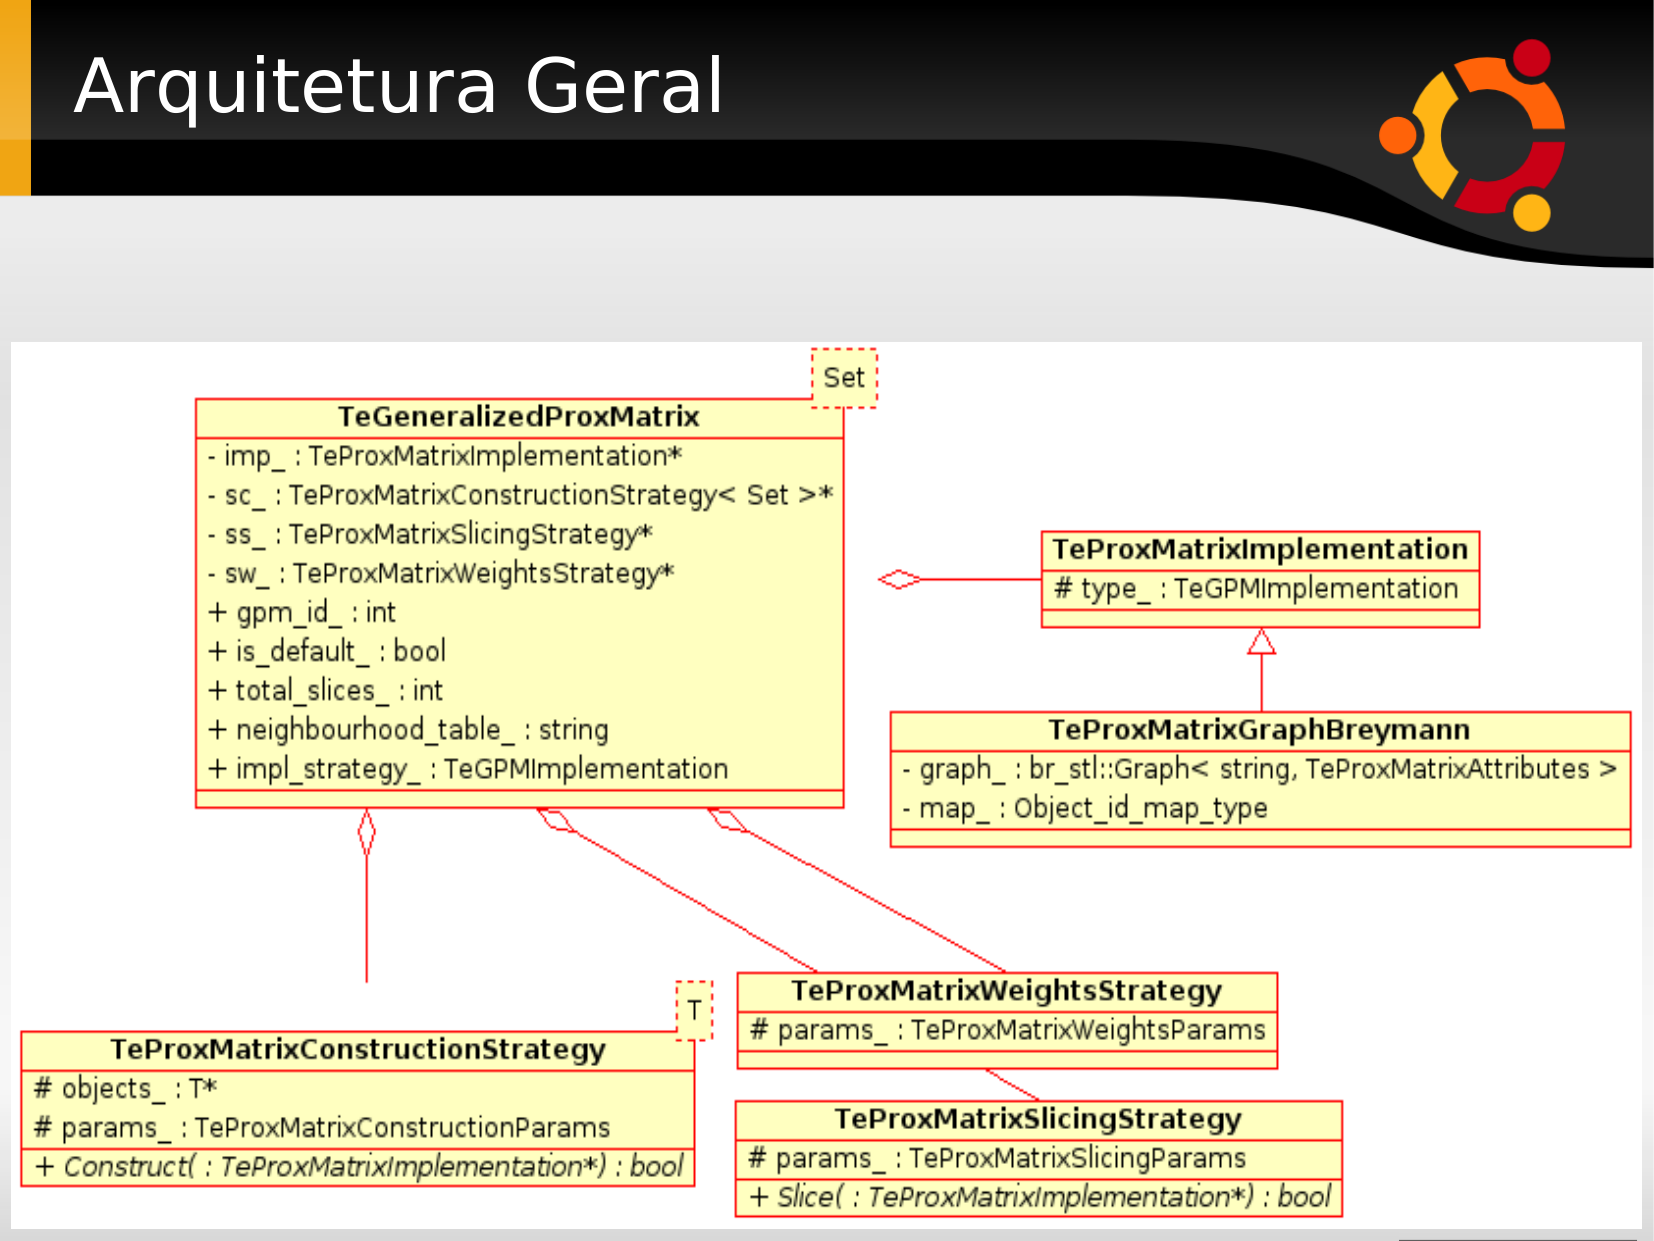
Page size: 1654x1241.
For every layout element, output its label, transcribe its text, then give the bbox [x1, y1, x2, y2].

text_box Arquitetura Geral [59, 35, 1034, 138]
picture [0, 0, 1654, 1241]
